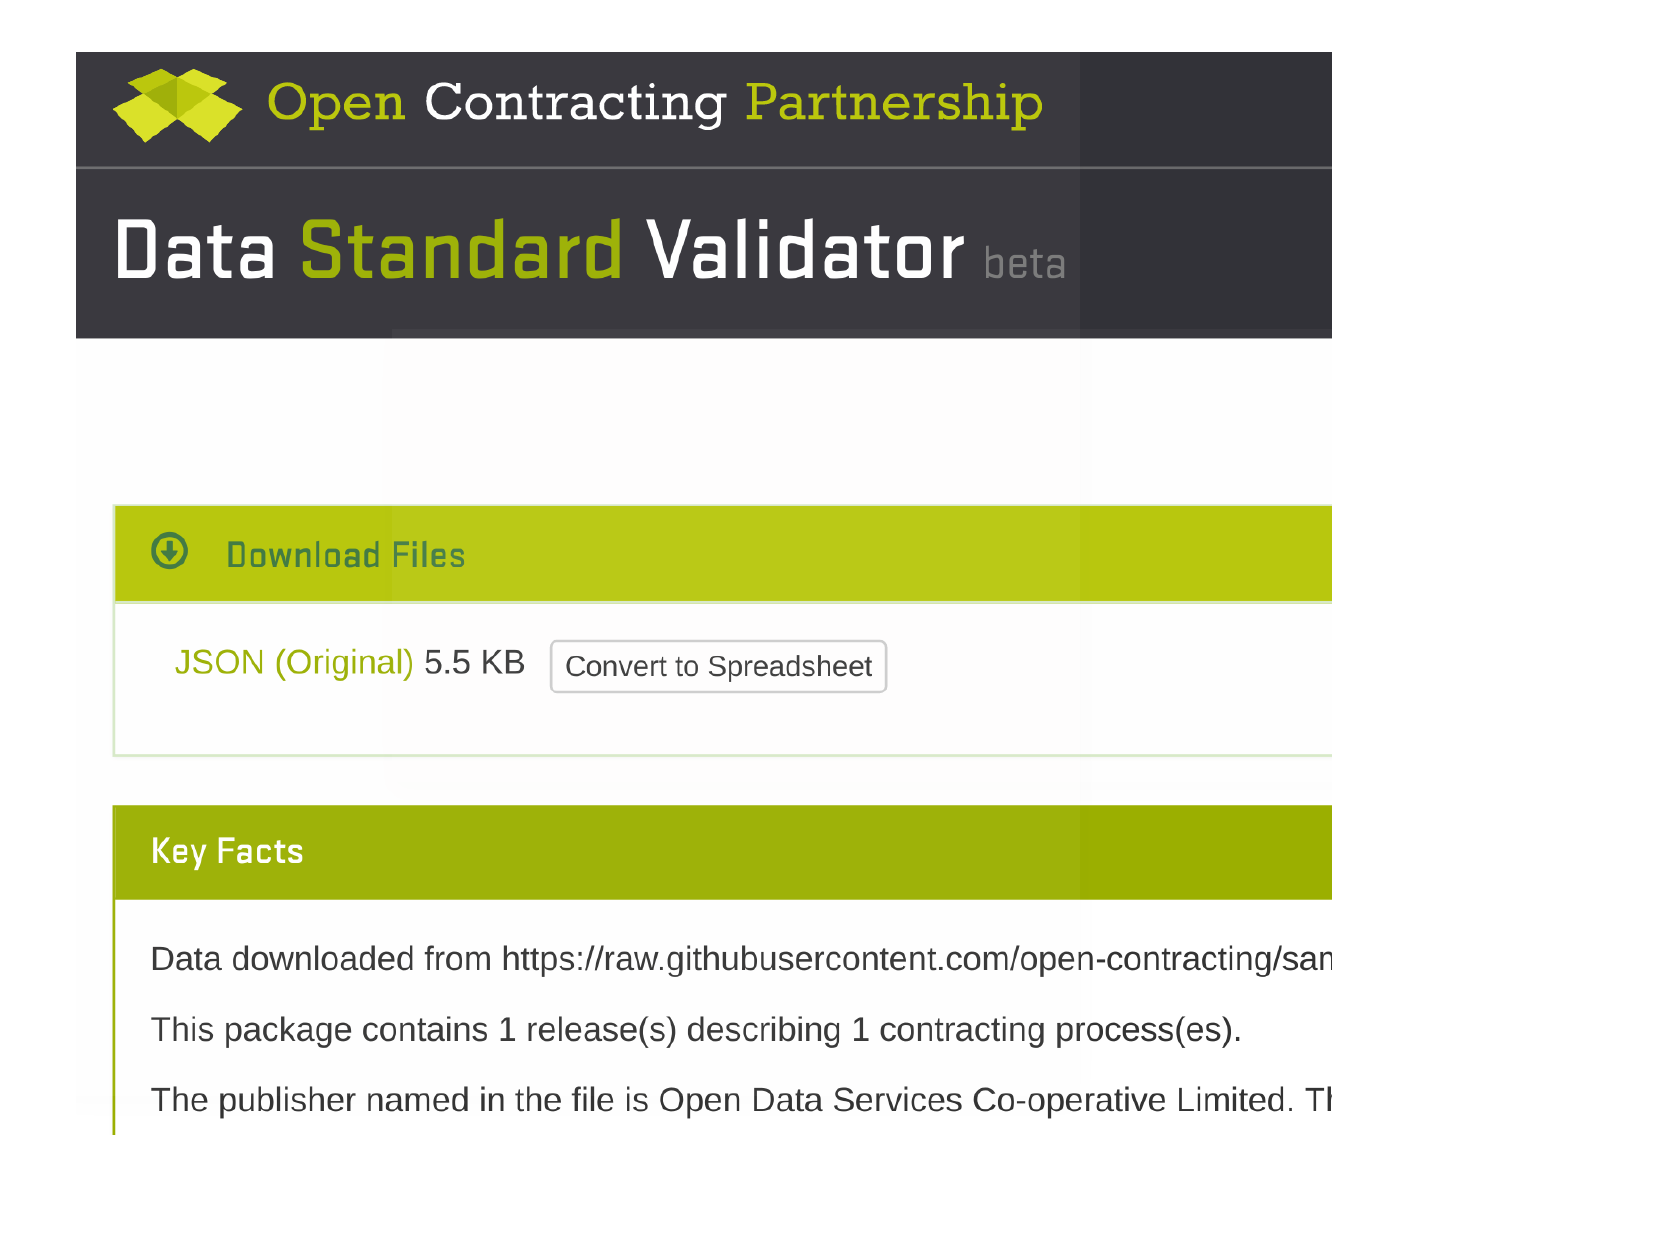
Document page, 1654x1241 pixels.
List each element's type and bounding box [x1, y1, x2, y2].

picture [76, 52, 1332, 1135]
